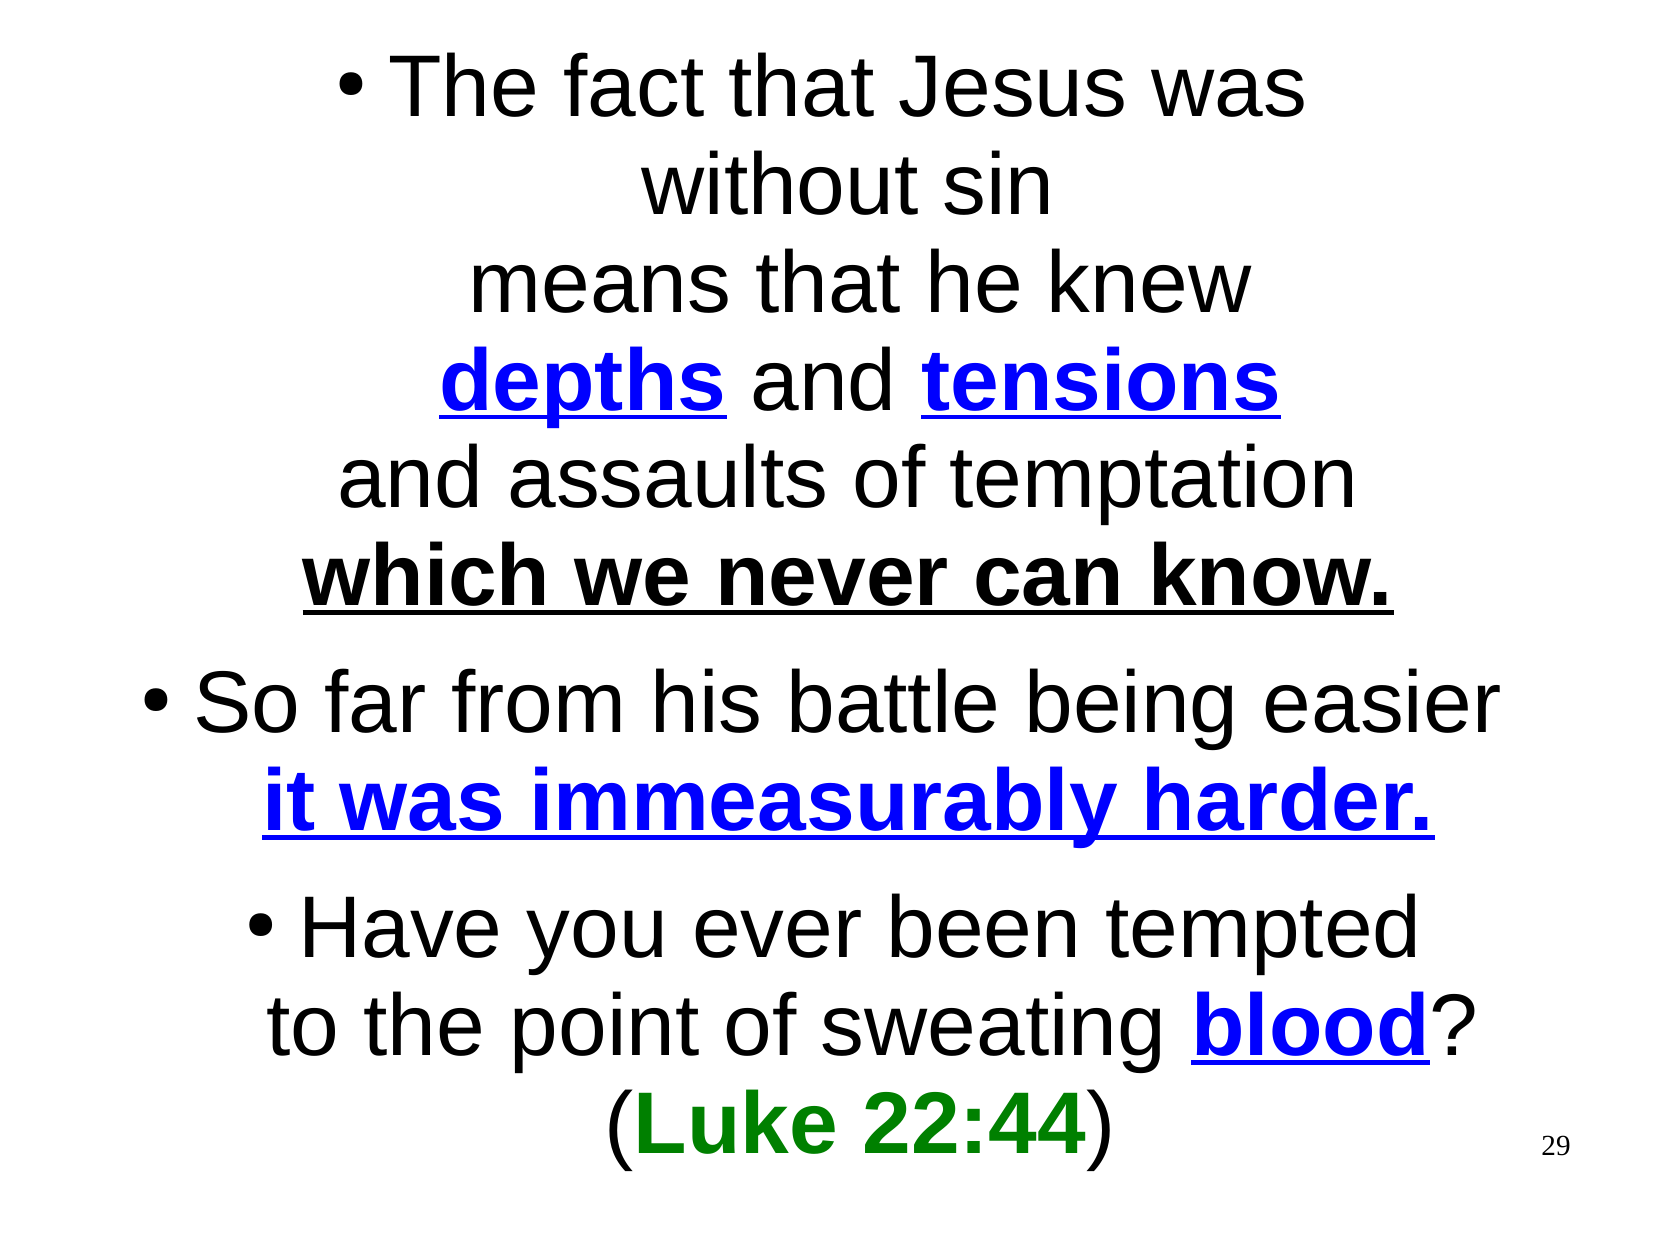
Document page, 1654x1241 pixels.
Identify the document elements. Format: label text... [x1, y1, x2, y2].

list The fact that Jesus was without sin means that he knew depths and tensions and assaults of temptation which we never can know. So far from his battle being easier it was immeasurably harder. Have you ever been tempted to the point of sweating blood? (Luke 22:44) [37, 37, 1613, 1238]
